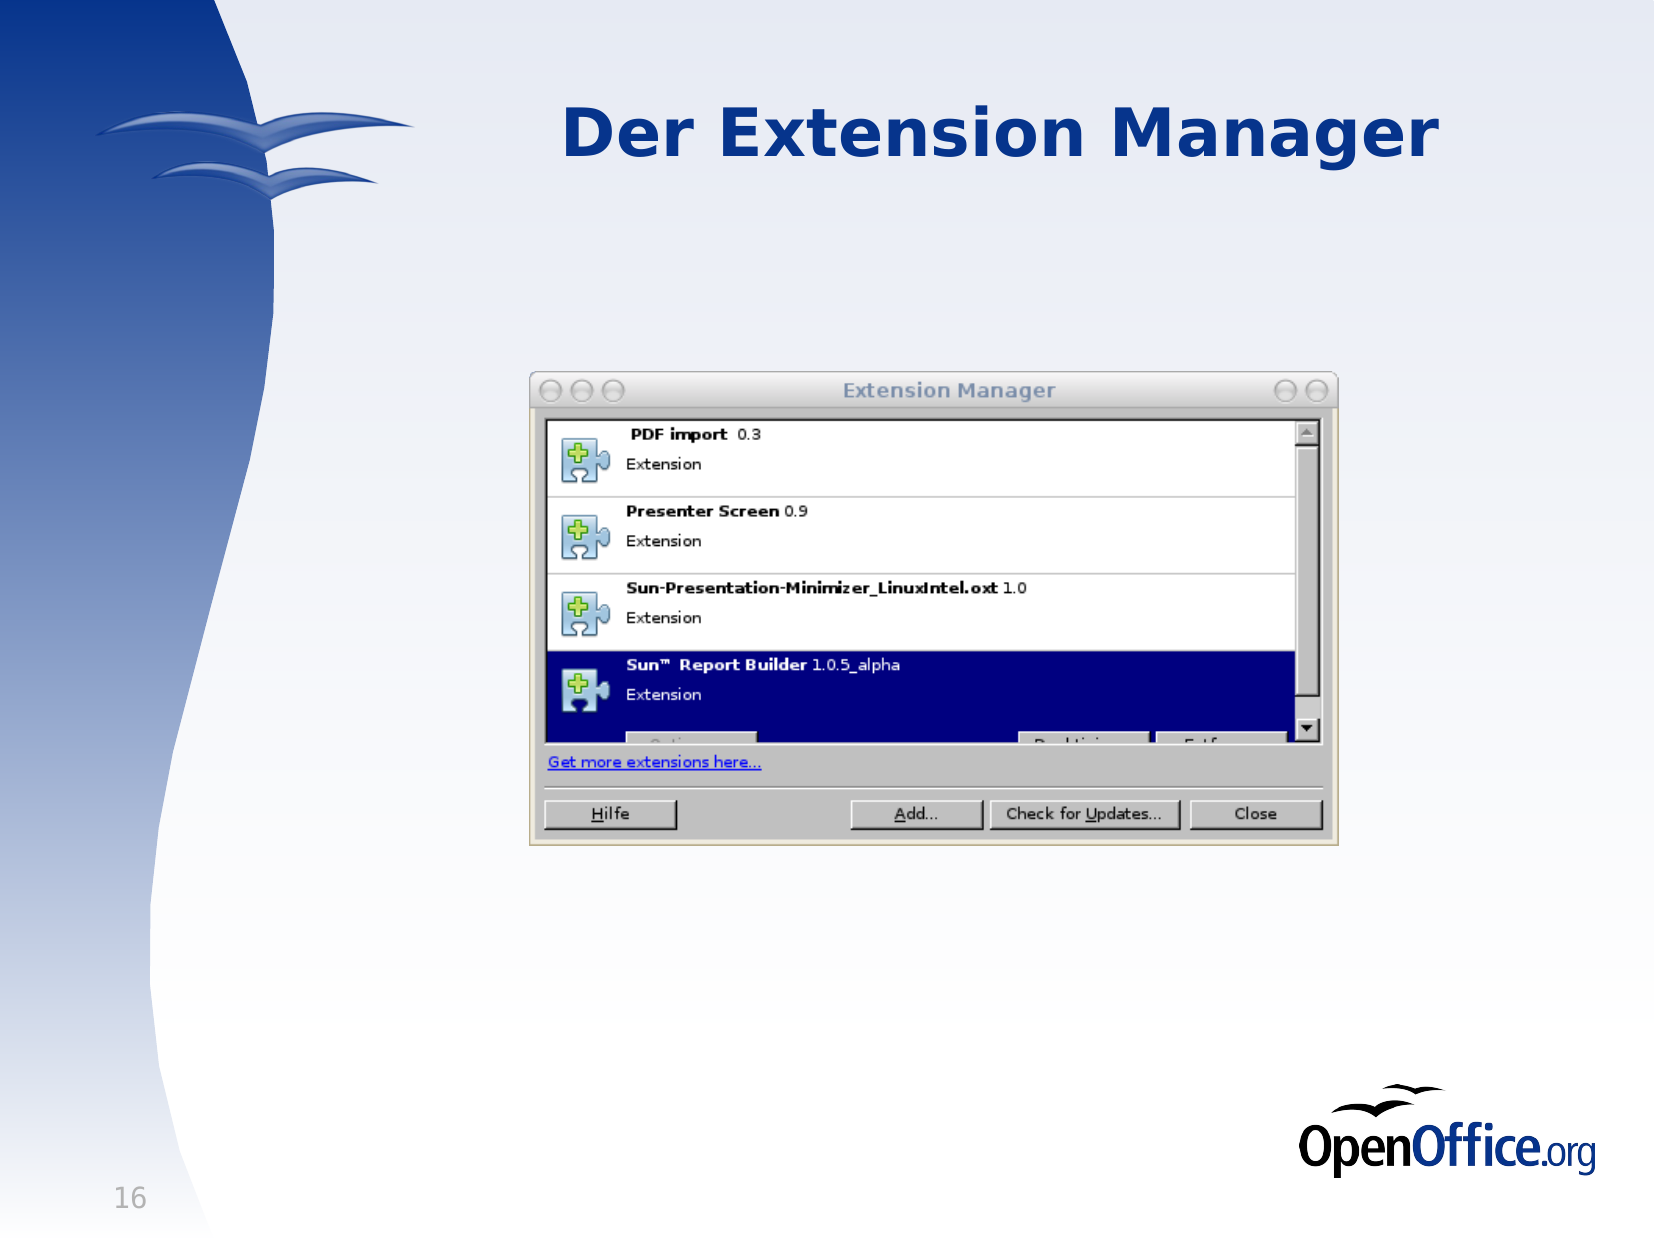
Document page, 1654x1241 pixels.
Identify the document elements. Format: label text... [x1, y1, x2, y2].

picture [1299, 1084, 1595, 1178]
picture [95, 100, 416, 162]
chart [295, 236, 1565, 1034]
picture [152, 161, 379, 201]
title Der Extension Manager [436, 94, 1565, 173]
